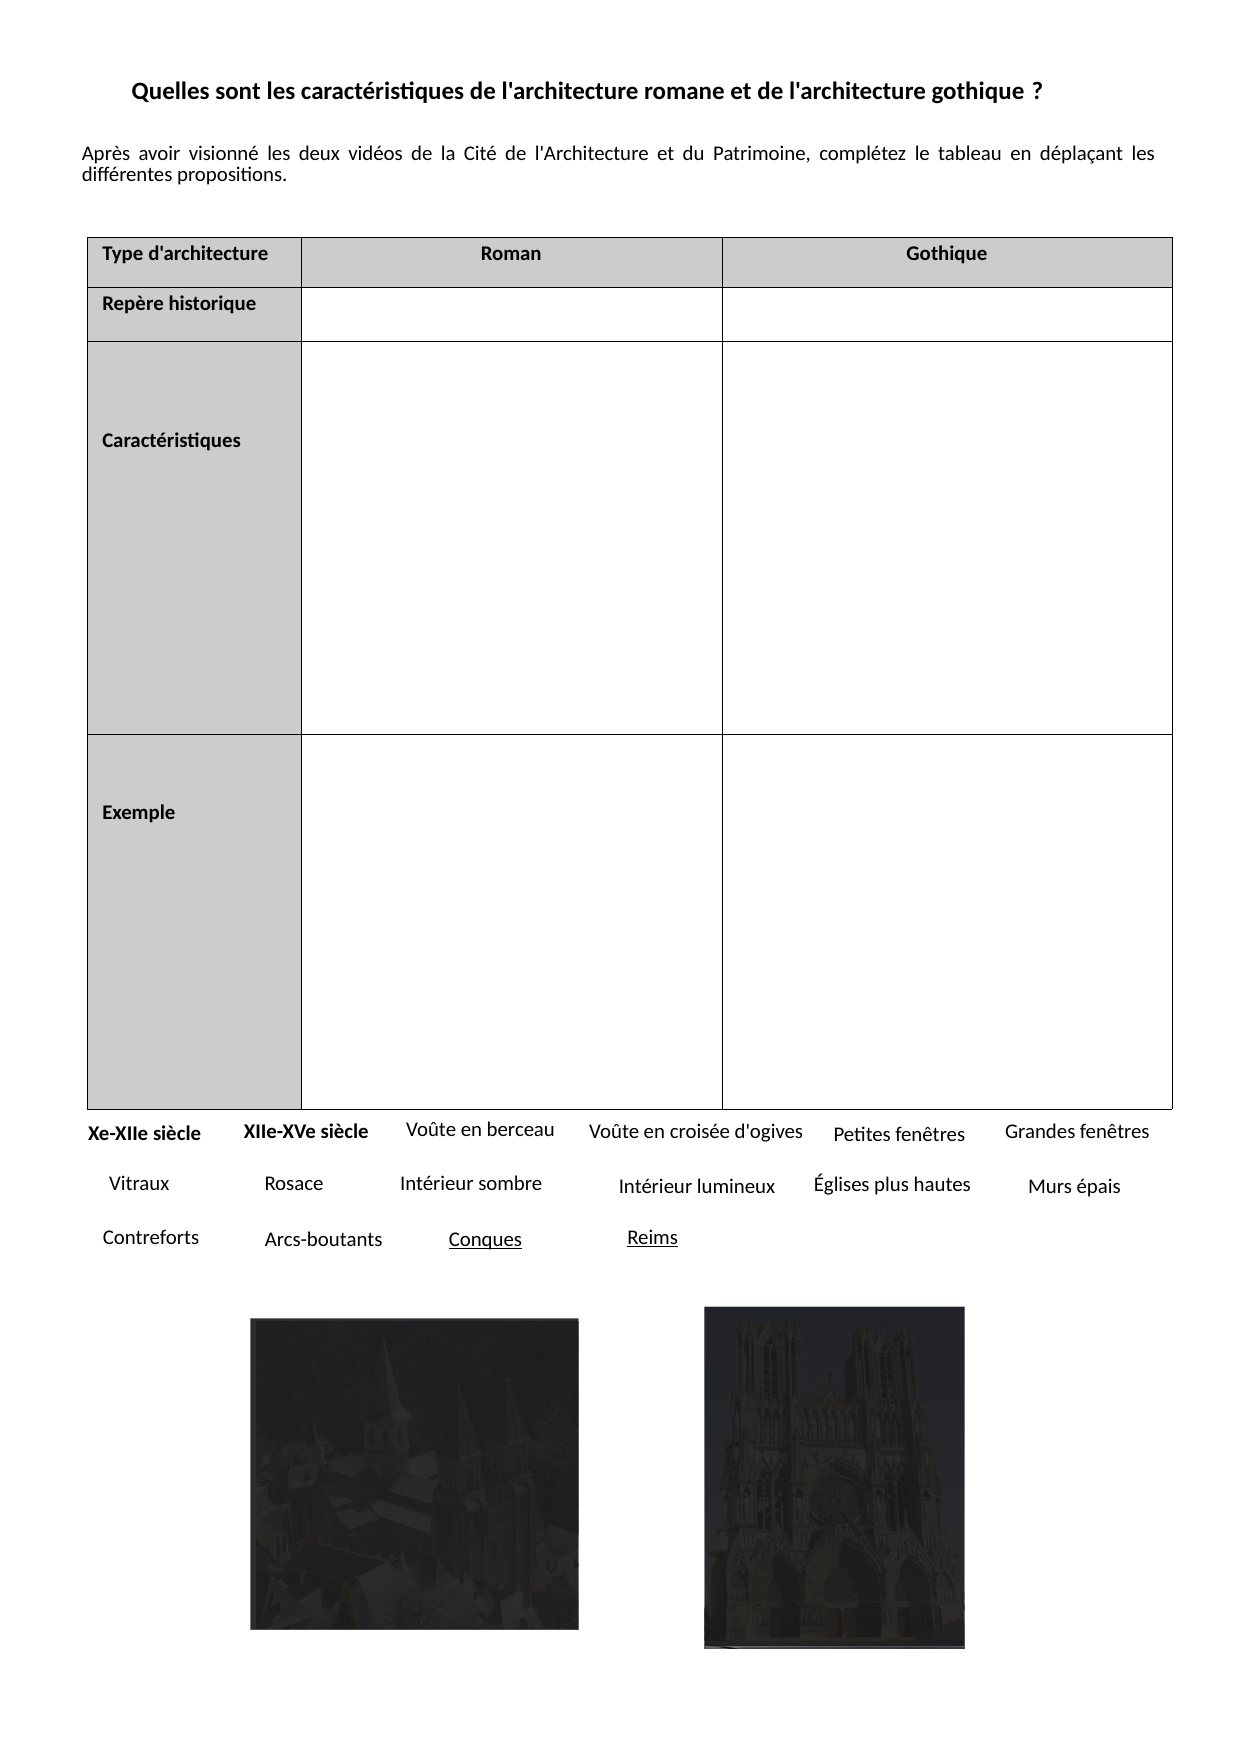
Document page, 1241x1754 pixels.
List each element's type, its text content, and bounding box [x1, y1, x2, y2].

table_cell [723, 288, 1172, 341]
text_box Grandes fenêtres [985, 1115, 1169, 1158]
text_box Intérieur lumineux [587, 1170, 807, 1213]
text_box Reims [584, 1221, 721, 1265]
text_box Quelles sont les caractéristiques de l'architecture romane et de l'architecture gothique ? [116, 73, 1068, 119]
table_cell Caractéristiques [88, 342, 301, 734]
text_box [250, 1318, 579, 1630]
text_box Xe-XIIe siècle [73, 1117, 221, 1160]
table_cell Repère historique [88, 288, 301, 341]
text_box Murs épais [989, 1170, 1160, 1213]
text_box Petites fenêtres [806, 1118, 993, 1161]
table_cell [302, 288, 722, 341]
table_header Roman [302, 238, 722, 287]
text_box Rosace [226, 1167, 361, 1210]
text_box Vitraux [72, 1167, 207, 1210]
text_box Après avoir visionné les deux vidéos de la Cité de l'Architecture et du Patrimoine, complétez le tableau en déplaçant les différentes propositions. [67, 137, 1171, 203]
table_cell [302, 735, 722, 1109]
table_cell [723, 342, 1172, 734]
text_box Intérieur sombre [365, 1167, 577, 1210]
text_box Voûte en croisée d'ogives [564, 1115, 829, 1158]
text_box Églises plus hautes [790, 1168, 994, 1211]
text_box [704, 1306, 965, 1647]
table_cell Exemple [88, 735, 301, 1109]
text_box Contreforts [73, 1221, 229, 1265]
table_header Type d'architecture [88, 238, 301, 287]
text_box Arcs-boutants [231, 1223, 411, 1266]
table_cell [723, 735, 1172, 1109]
text_box Conques [411, 1223, 560, 1266]
table_cell [302, 342, 722, 734]
text_box Voûte en berceau [386, 1114, 575, 1157]
table_header Gothique [723, 238, 1172, 287]
text_box XIIe-XVe siècle [220, 1115, 393, 1158]
